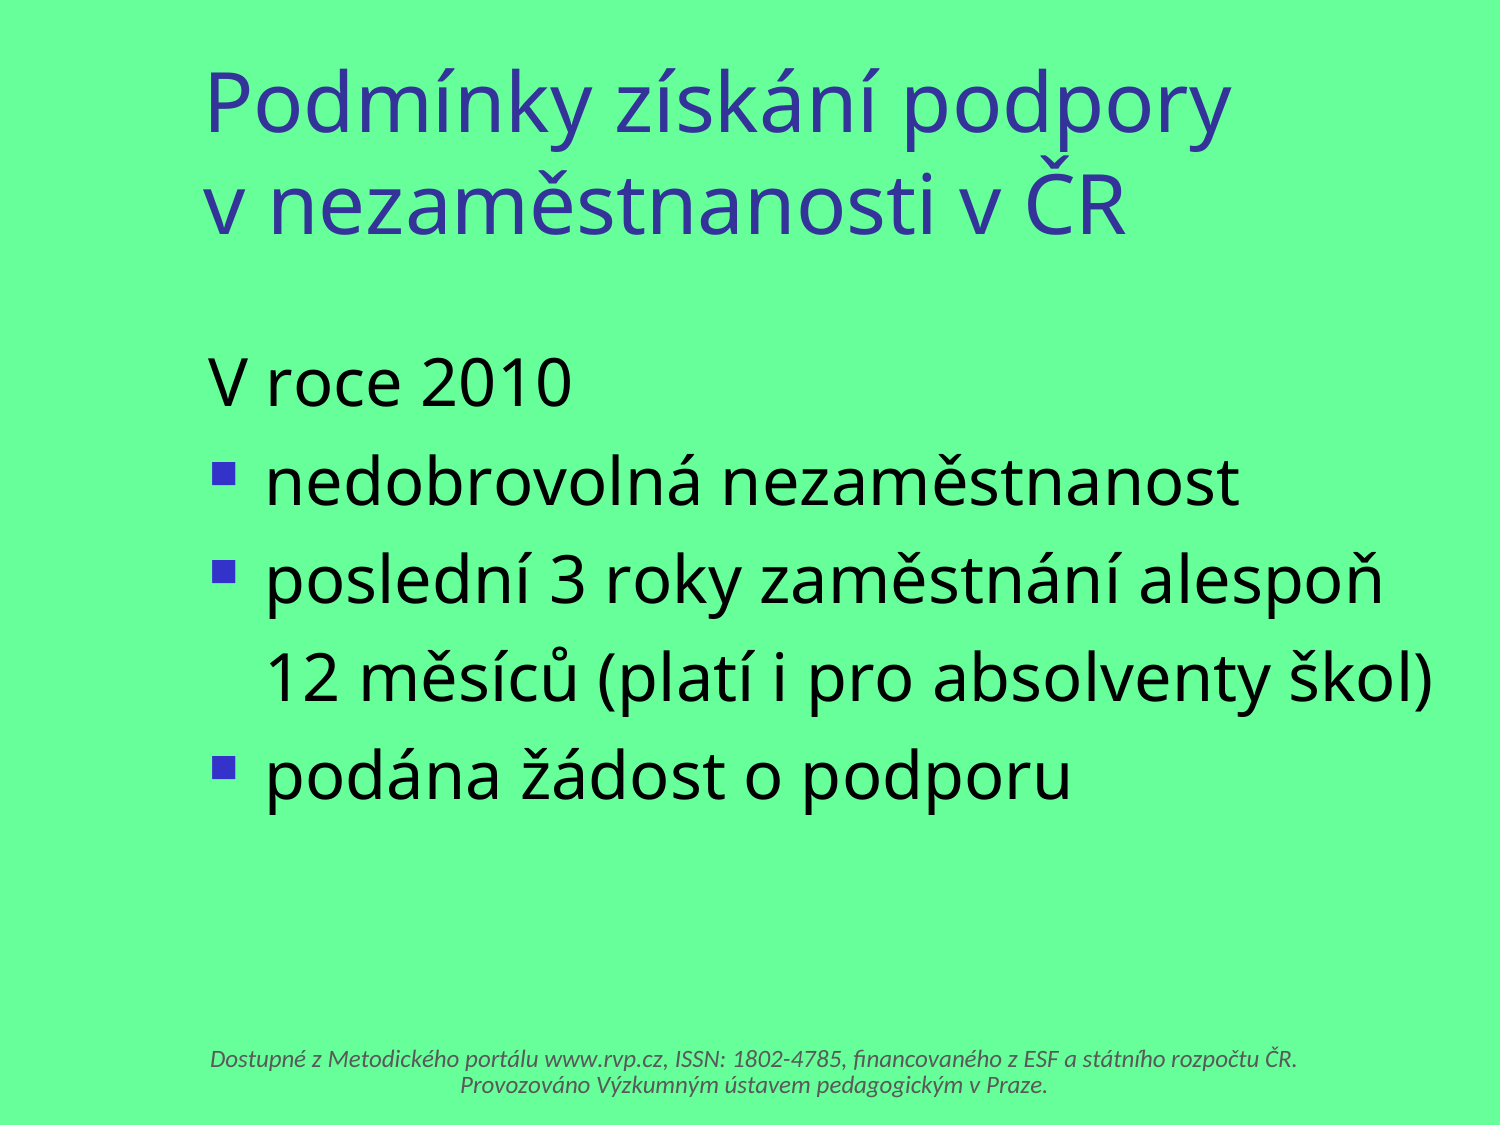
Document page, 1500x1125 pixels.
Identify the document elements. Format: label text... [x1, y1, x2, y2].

title Podmínky získání podpory v nezaměstnanosti v ČR [188, 18, 1467, 259]
text_box Dostupné z Metodického portálu www.rvp.cz, ISSN: 1802-4785, financovaného z ESF a státního rozpočtu ČR. Provozováno Výzkumným ústavem pedagogickým v Praze. [133, 1042, 1377, 1103]
list V roce 2010 nedobrovolná nezaměstnanost poslední 3 roky zaměstnání alespoň 12 měsíců (platí i pro absolventy škol) podána žádost o podporu [193, 331, 1469, 1032]
